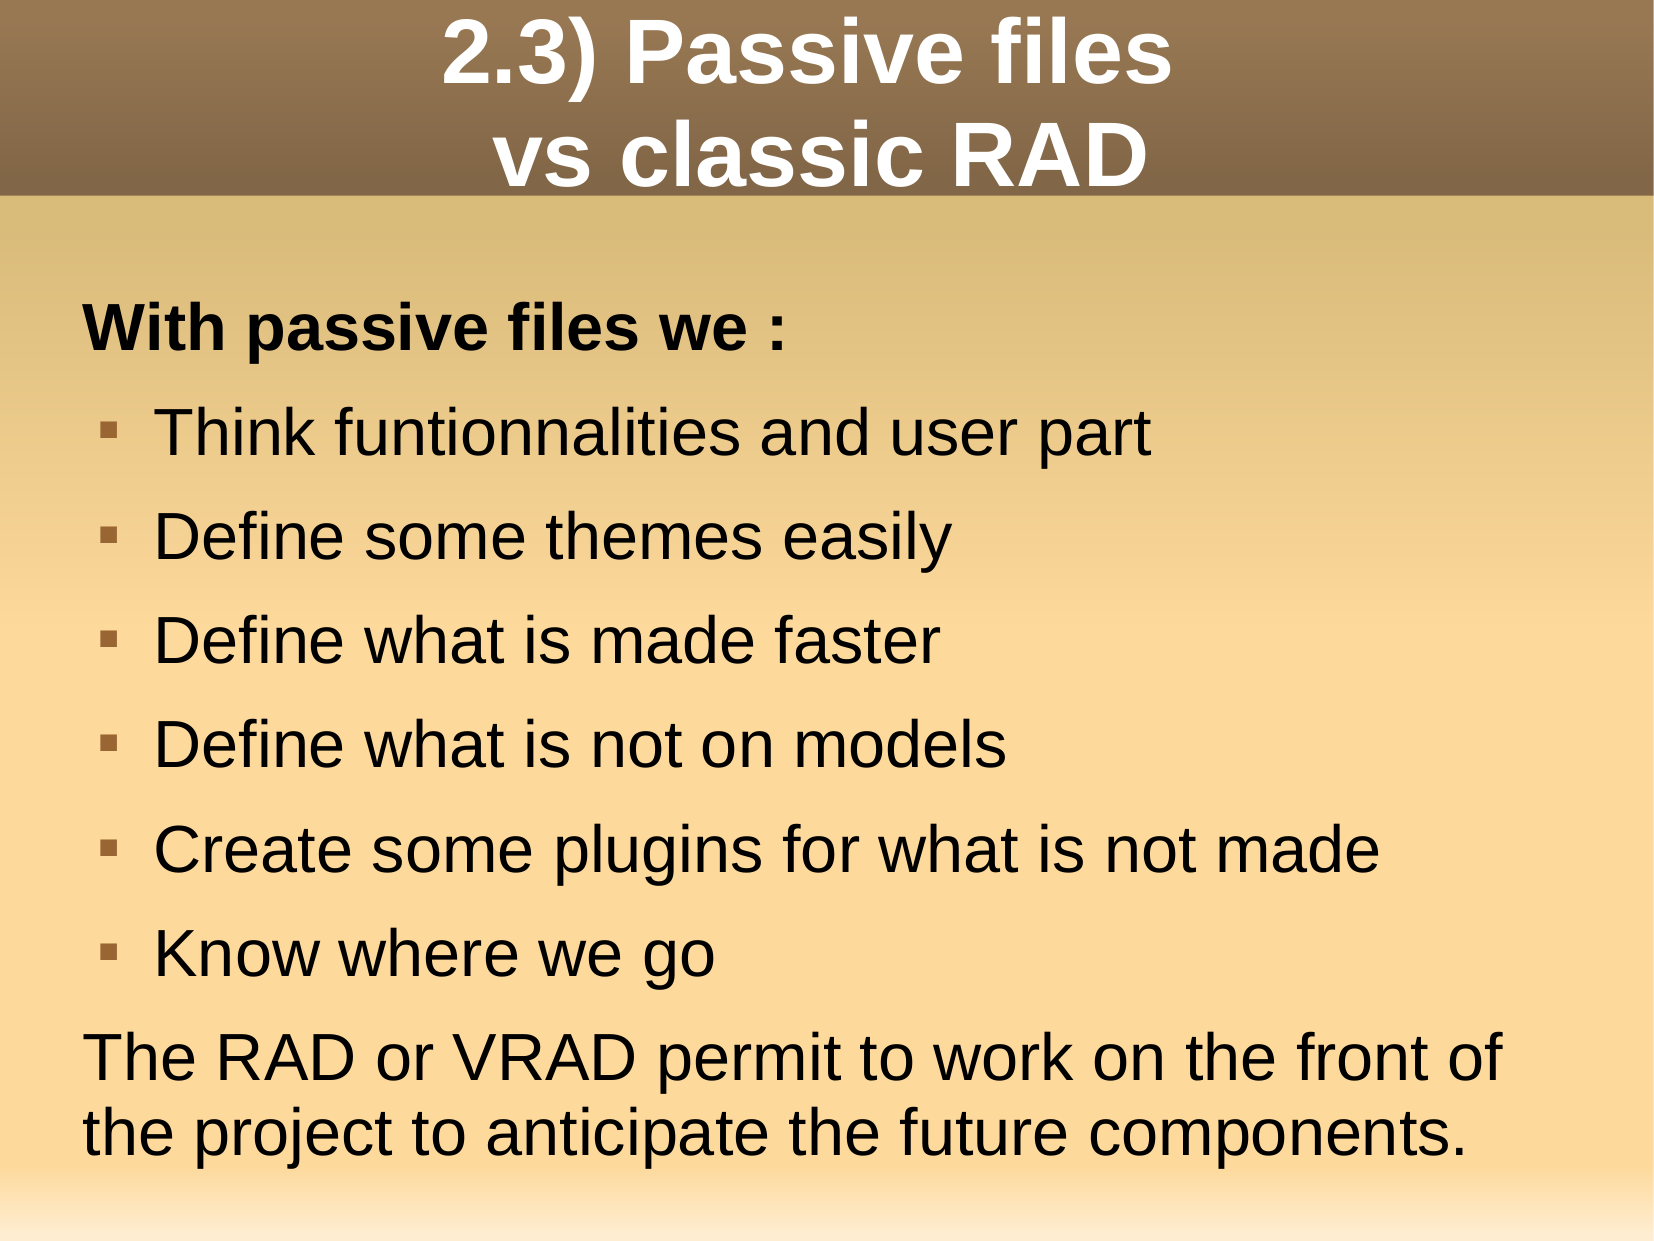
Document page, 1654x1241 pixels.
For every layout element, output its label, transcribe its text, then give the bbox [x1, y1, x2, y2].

picture [0, 0, 1654, 1241]
title 2.3) Passive files vs classic RAD [76, 1, 1565, 207]
list With passive files we : Think funtionnalities and user part Define some themes easily Define what is made faster Define what is not on models Create some plugins for what is not made Know where we go The RAD or VRAD permit to work on the front of the project to anticipate the future components. [82, 290, 1571, 1170]
